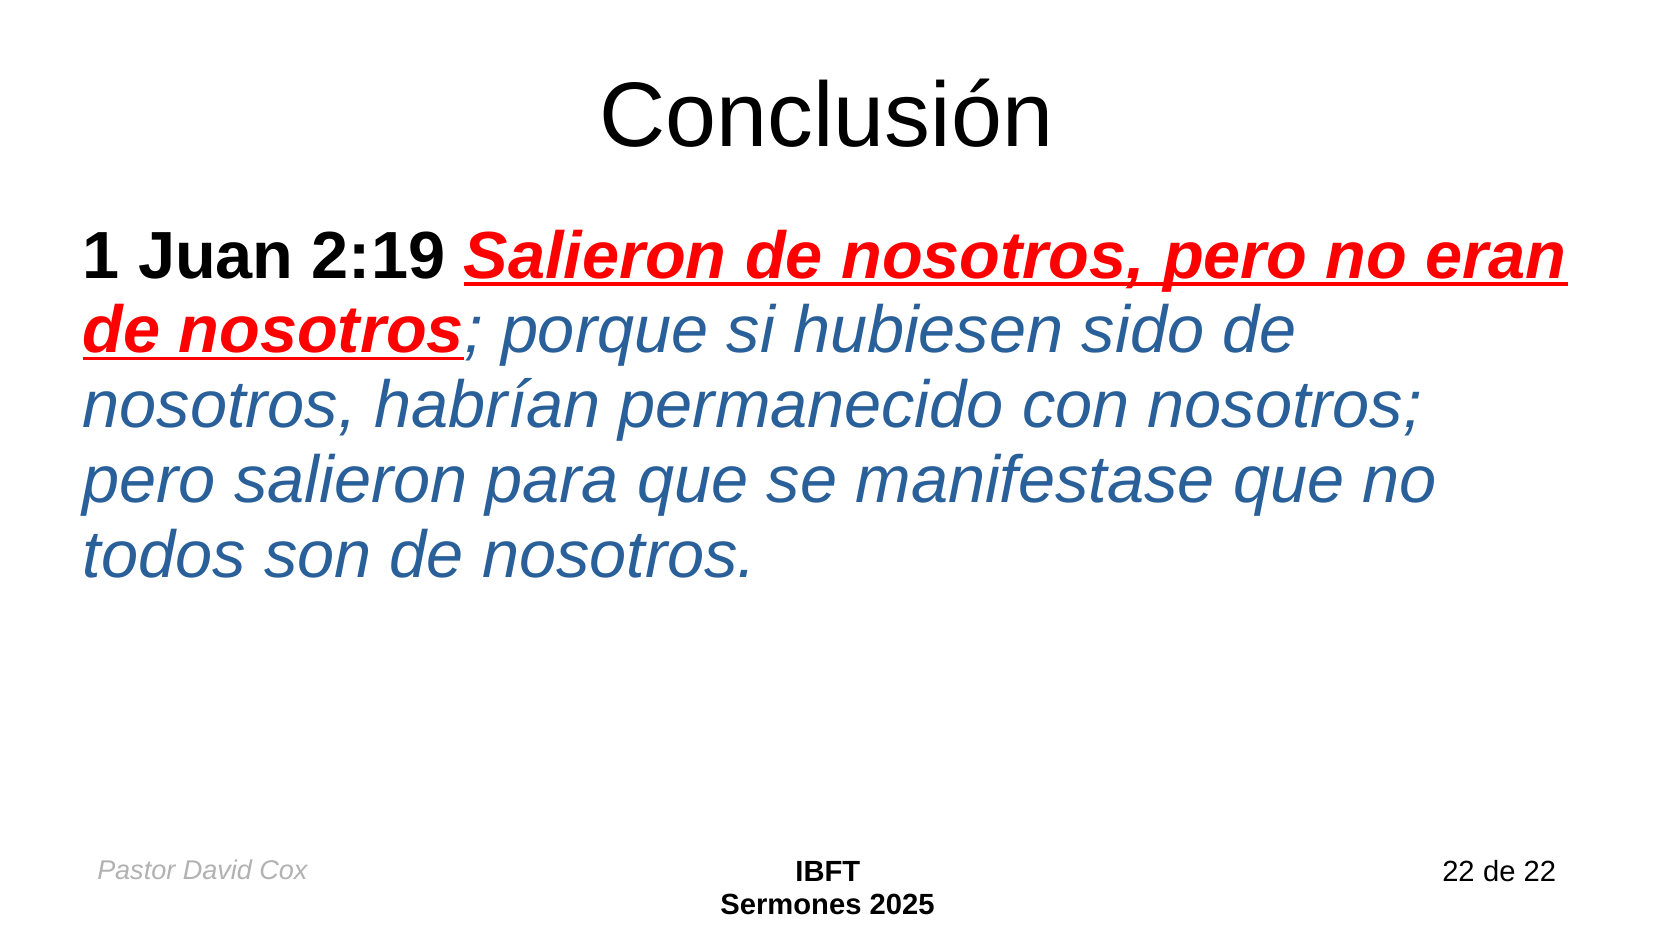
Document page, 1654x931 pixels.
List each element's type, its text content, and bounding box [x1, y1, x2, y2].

list 1 Juan 2:19 Salieron de nosotros, pero no eran de nosotros; porque si hubiesen sido de nosotros, habrían permanecido con nosotros; pero salieron para que se manifestase que no todos son de nosotros. [82, 217, 1571, 758]
title Conclusión [82, 37, 1571, 193]
